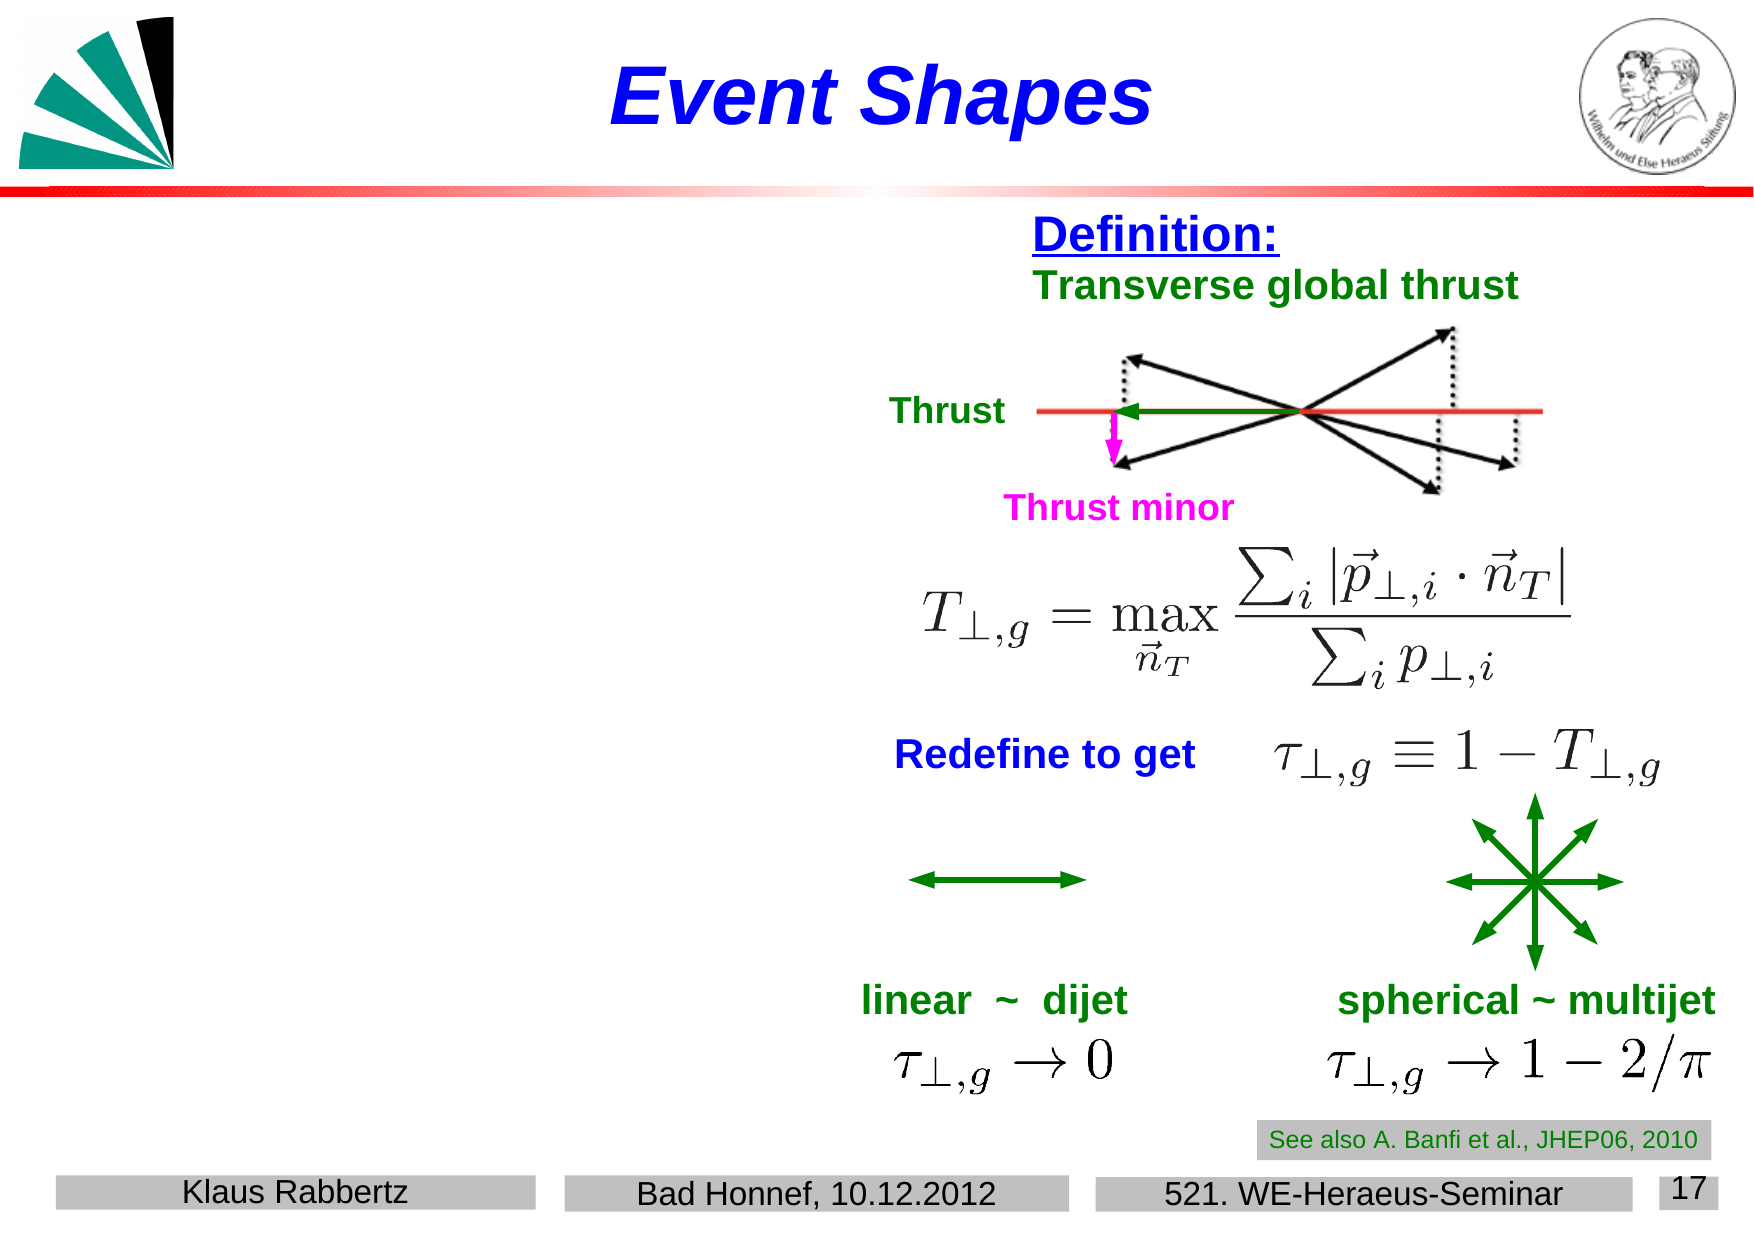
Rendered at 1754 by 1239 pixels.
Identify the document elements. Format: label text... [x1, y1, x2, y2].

text_box See also A. Banfi et al., JHEP06, 2010 [1257, 1120, 1712, 1161]
picture [917, 539, 1588, 692]
text_box Thrust minor [991, 480, 1247, 535]
text_box spherical ~ multijet [1325, 970, 1729, 1030]
picture [1268, 723, 1671, 789]
text_box Redefine to get [882, 725, 1231, 784]
picture [888, 1032, 1121, 1097]
text_box Definition: Transverse global thrust [1020, 200, 1531, 315]
title Event Shapes [202, 0, 1563, 192]
text_box linear ~ dijet [848, 970, 1156, 1030]
text_box Thrust [876, 383, 1018, 438]
picture [1019, 312, 1564, 518]
picture [19, 17, 174, 171]
picture [1579, 18, 1736, 175]
picture [1321, 1026, 1724, 1097]
